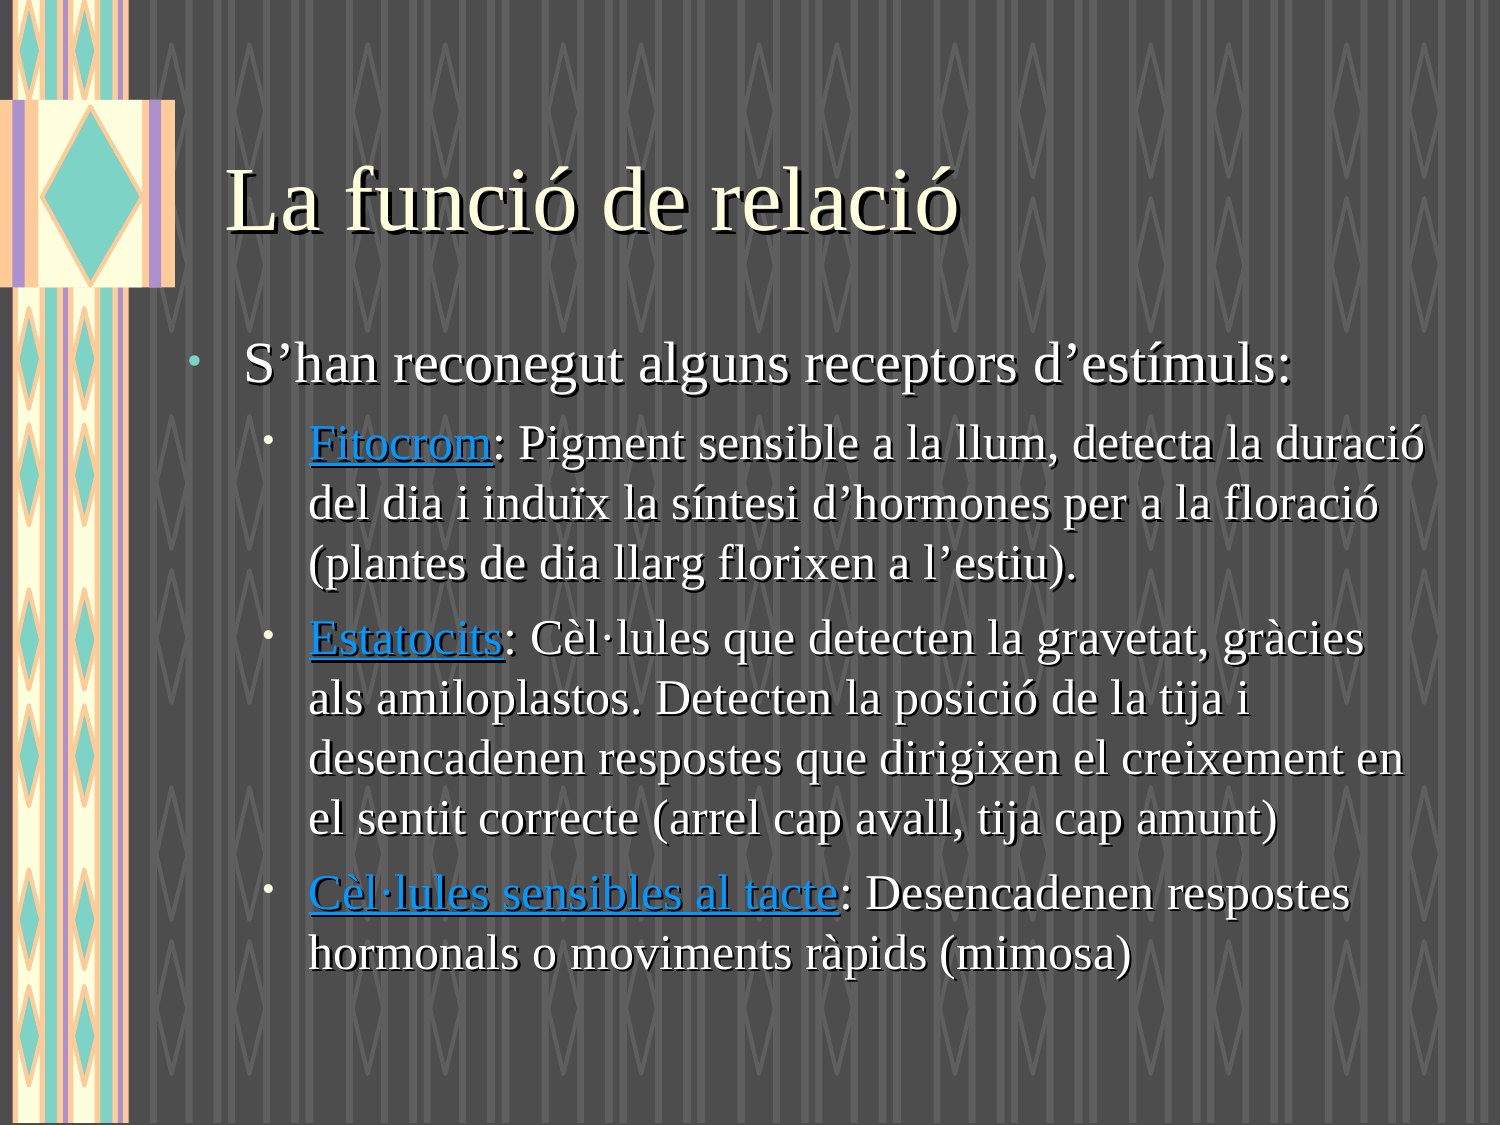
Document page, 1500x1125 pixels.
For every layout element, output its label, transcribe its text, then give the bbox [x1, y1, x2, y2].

title La funció de relació [209, 99, 1485, 288]
list S’han reconegut alguns receptors d’estímuls: Fitocrom: Pigment sensible a la llum, detecta la duració del dia i induïx la síntesi d’hormones per a la floració (plantes de dia llarg florixen a l’estiu). Estatocits: Cèl·lules que detecten la gravetat, gràcies als amiloplastos. Detecten la posició de la tija i desencadenen respostes que dirigixen el creixement en el sentit correcte (arrel cap avall, tija cap amunt) Cèl·lules sensibles al tacte: Desencadenen respostes hormonals o moviments ràpids (mimosa) [171, 324, 1447, 1001]
